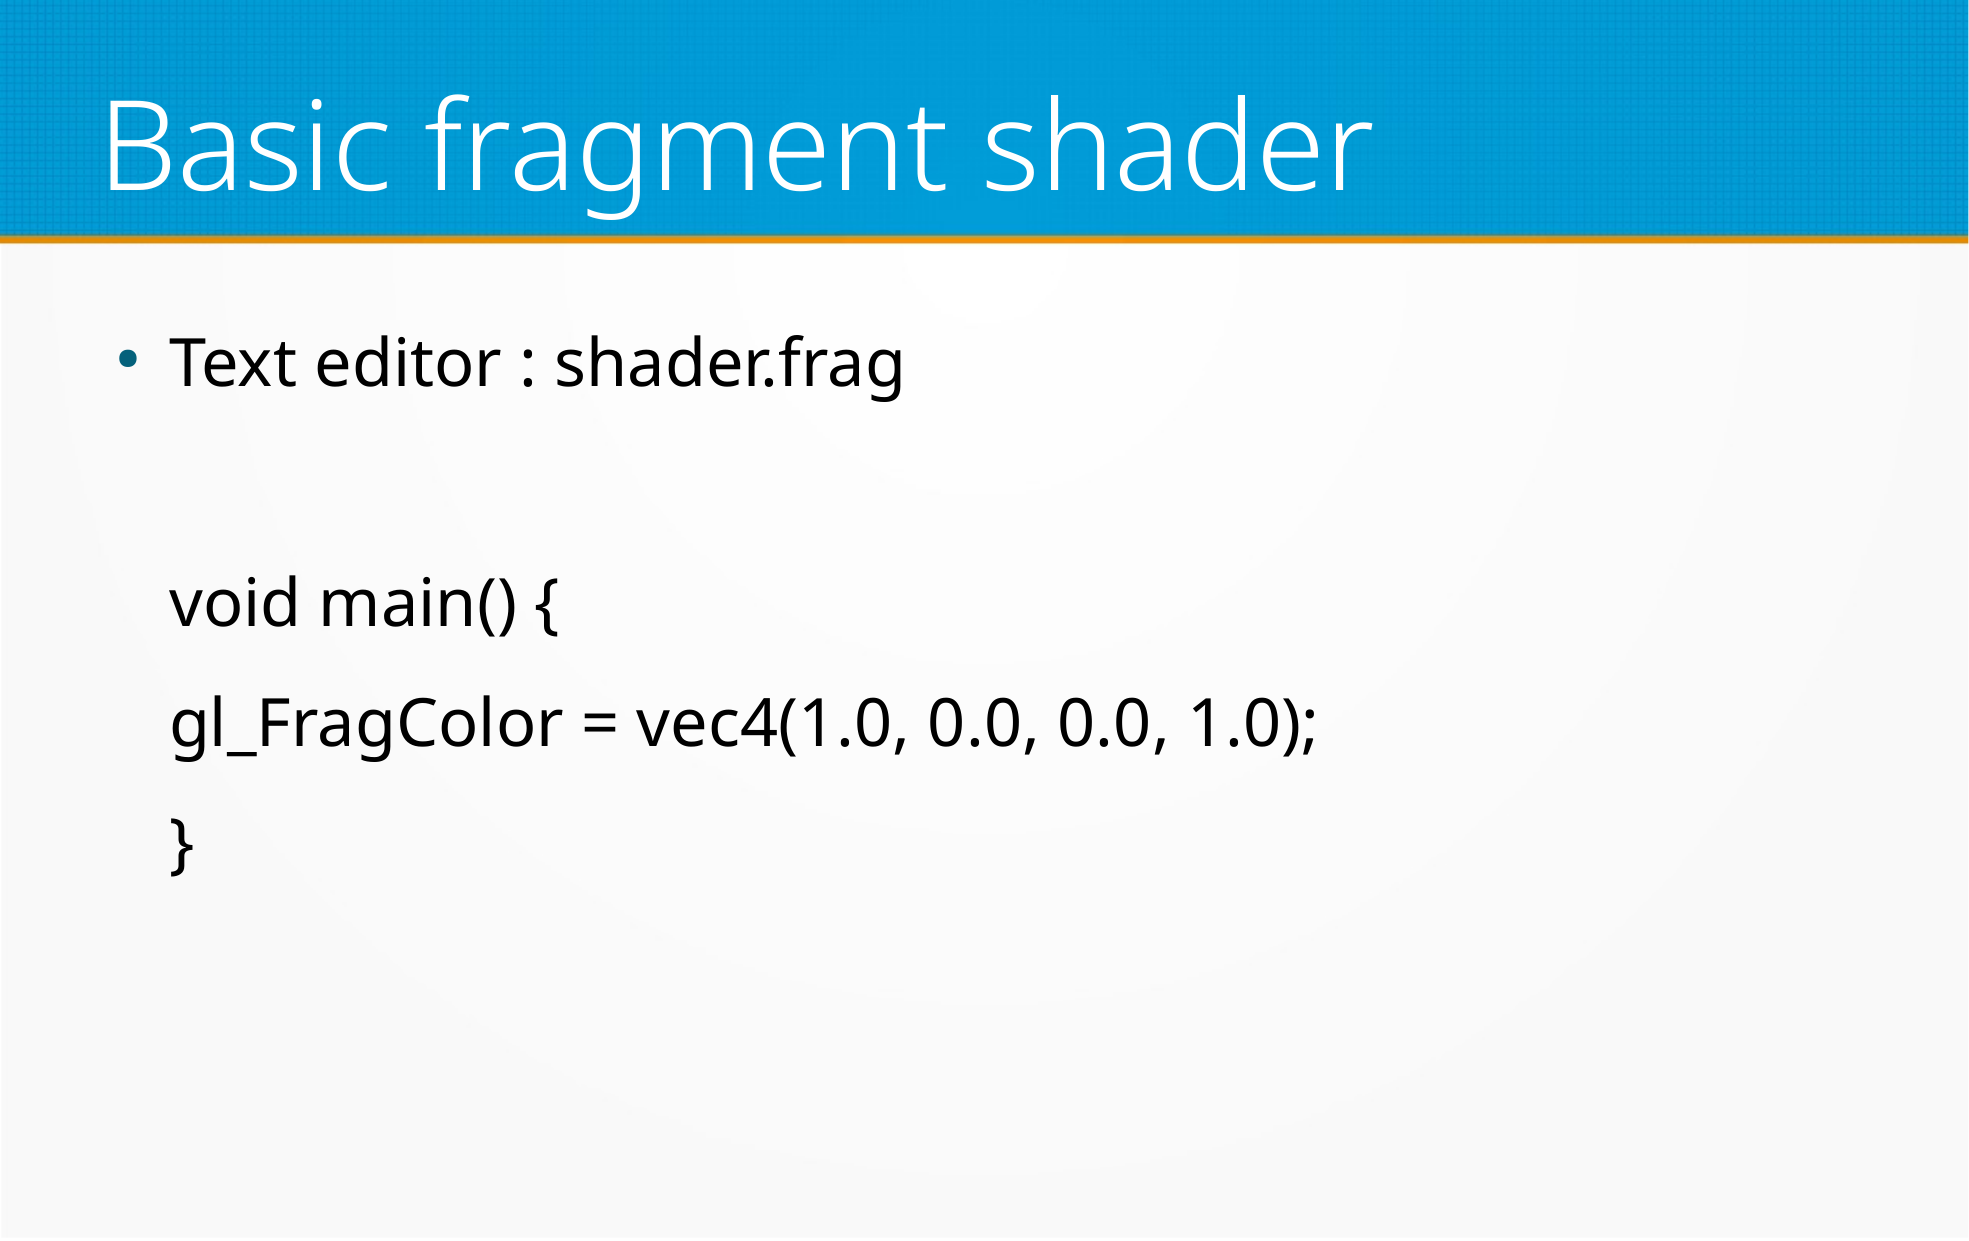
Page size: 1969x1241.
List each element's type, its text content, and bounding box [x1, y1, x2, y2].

picture [0, 233, 1969, 1241]
title Basic fragment shader [98, 19, 1870, 227]
list Text editor : shader.frag void main() { gl_FragColor = vec4(1.0, 0.0, 0.0, 1.0); } [98, 315, 1861, 1081]
